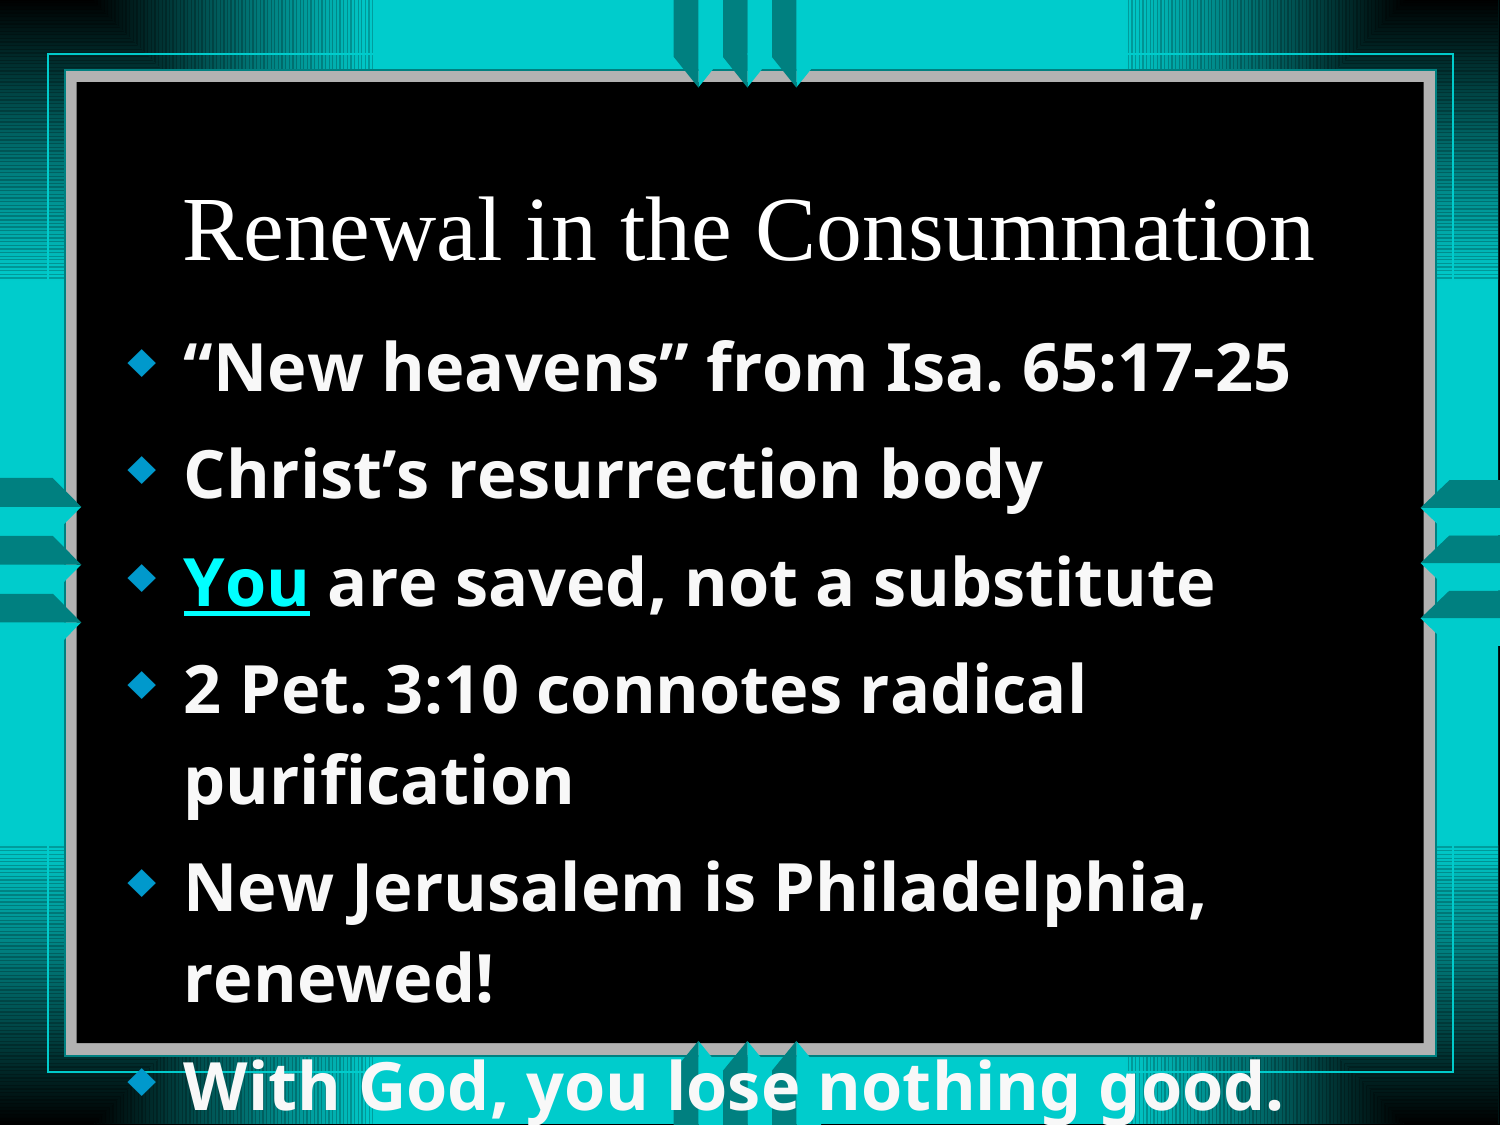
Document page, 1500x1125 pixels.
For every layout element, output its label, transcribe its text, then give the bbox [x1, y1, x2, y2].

list “New heavens” from Isa. 65:17-25 Christ’s resurrection body You are saved, not a substitute 2 Pet. 3:10 connotes radical purification New Jerusalem is Philadelphia, renewed! With God, you lose nothing good. [112, 312, 1388, 988]
title Renewal in the Consummation [112, 99, 1388, 288]
